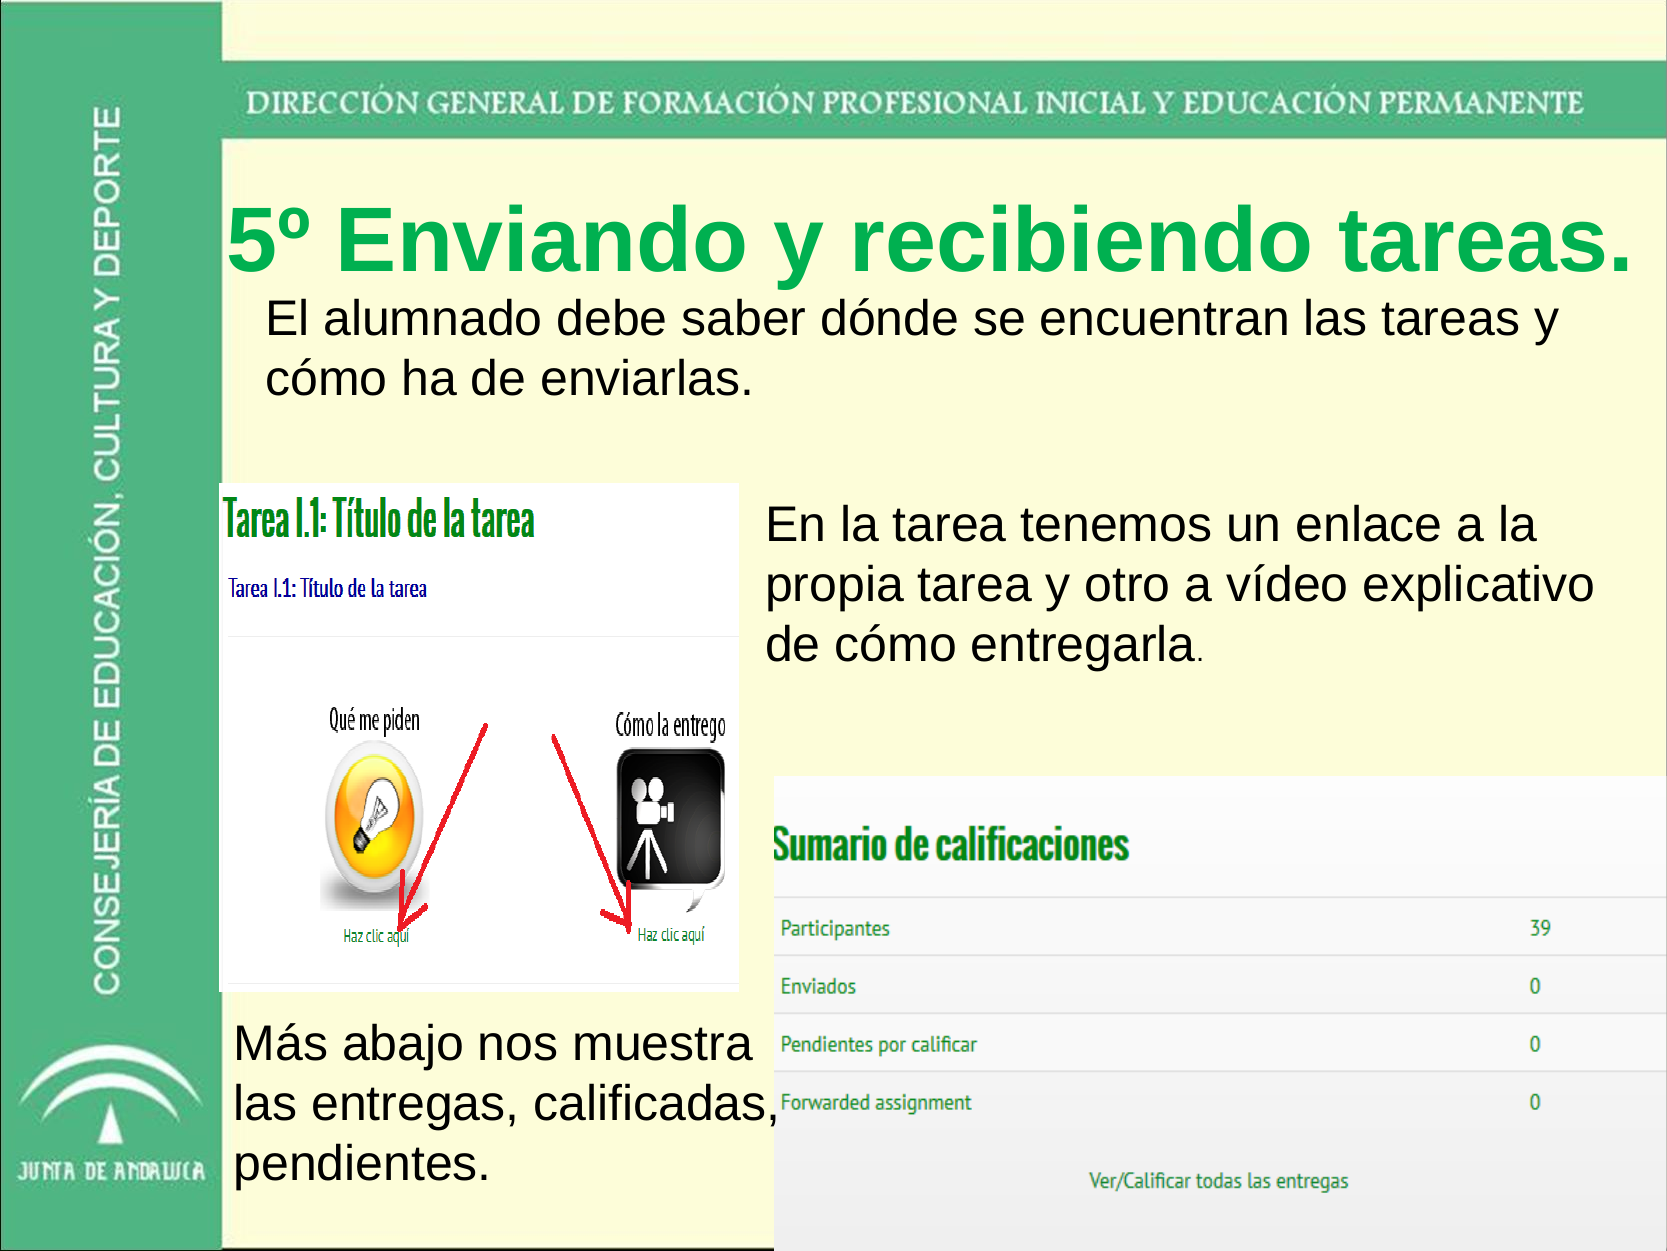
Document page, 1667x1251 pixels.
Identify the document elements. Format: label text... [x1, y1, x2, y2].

text_box En la tarea tenemos un enlace a la propia tarea y otro a vídeo explicativo de cómo entregarla. [750, 483, 1612, 679]
picture [0, 0, 1667, 1251]
list El alumnado debe saber dónde se encuentran las tareas y cómo ha de enviarlas. [250, 270, 1667, 1003]
text_box Más abajo nos muestra las entregas, calificadas, pendientes. [218, 1003, 796, 1199]
title 5º Enviando y recibiendo tareas. [195, 117, 1667, 353]
